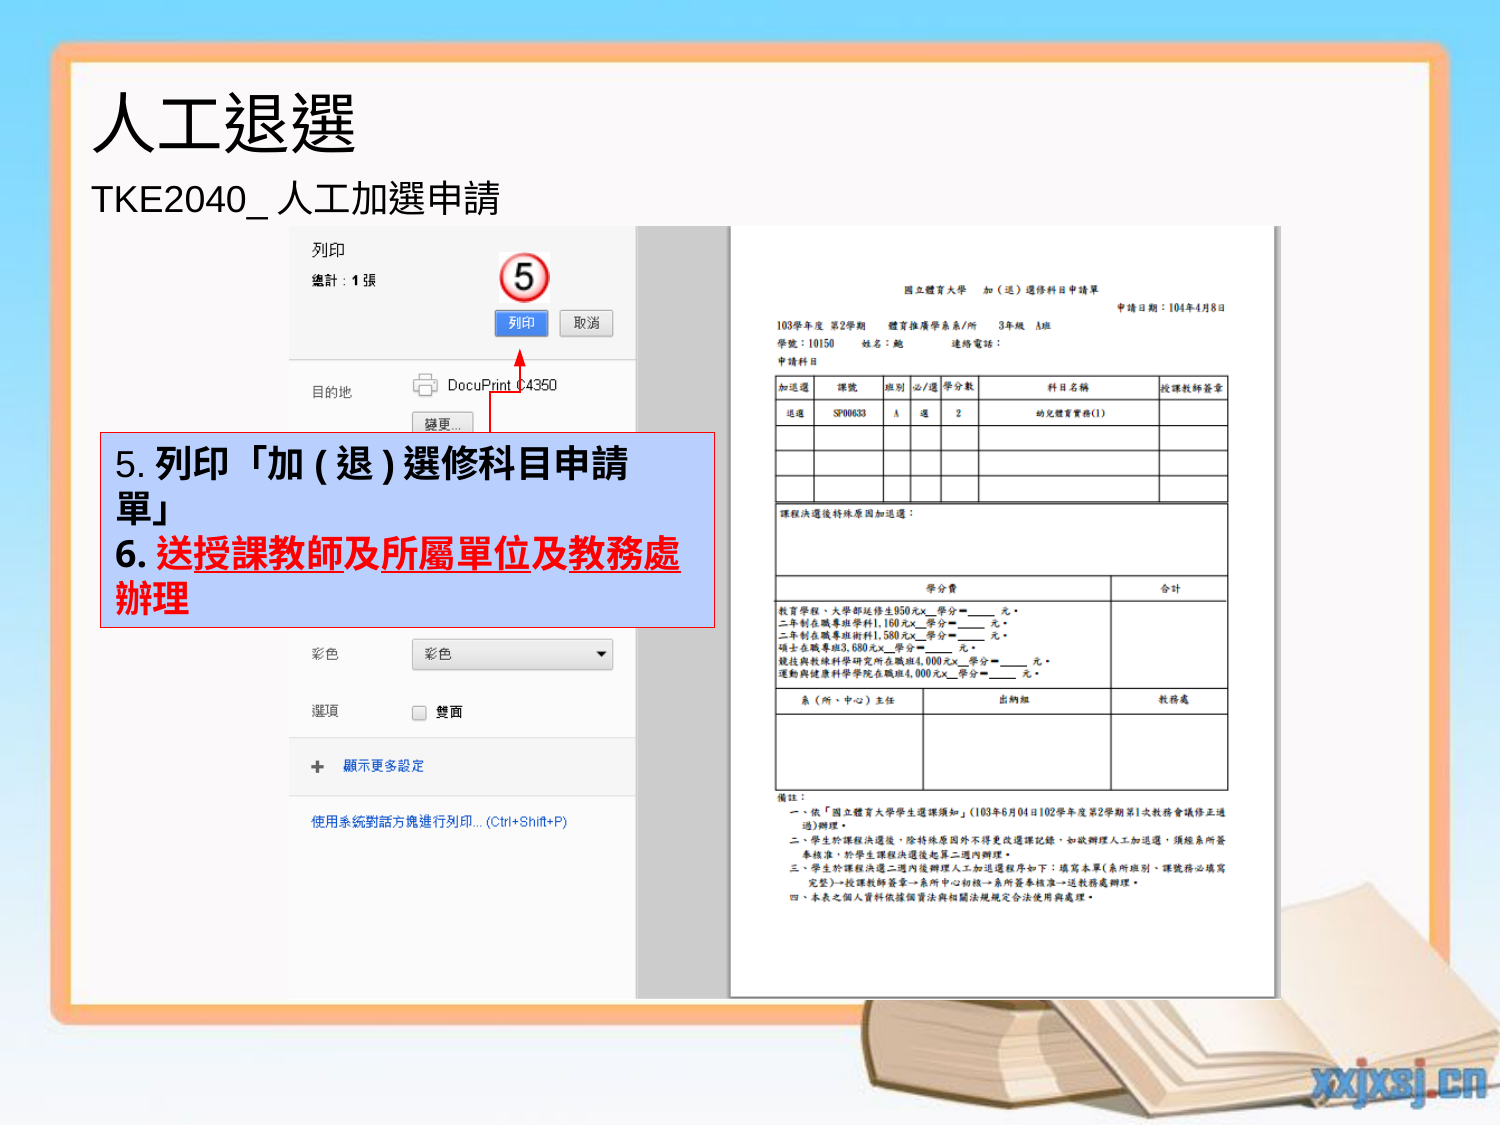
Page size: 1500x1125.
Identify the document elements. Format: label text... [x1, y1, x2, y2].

text_box TKE2040_人工加選申請 [75, 167, 512, 229]
text_box 5.列印「加(退)選修科目申請單」 6.送授課教師及所屬單位及教務處辦理 [100, 432, 715, 587]
picture [0, 0, 1500, 1125]
text_box 人工退選 [75, 66, 1426, 177]
